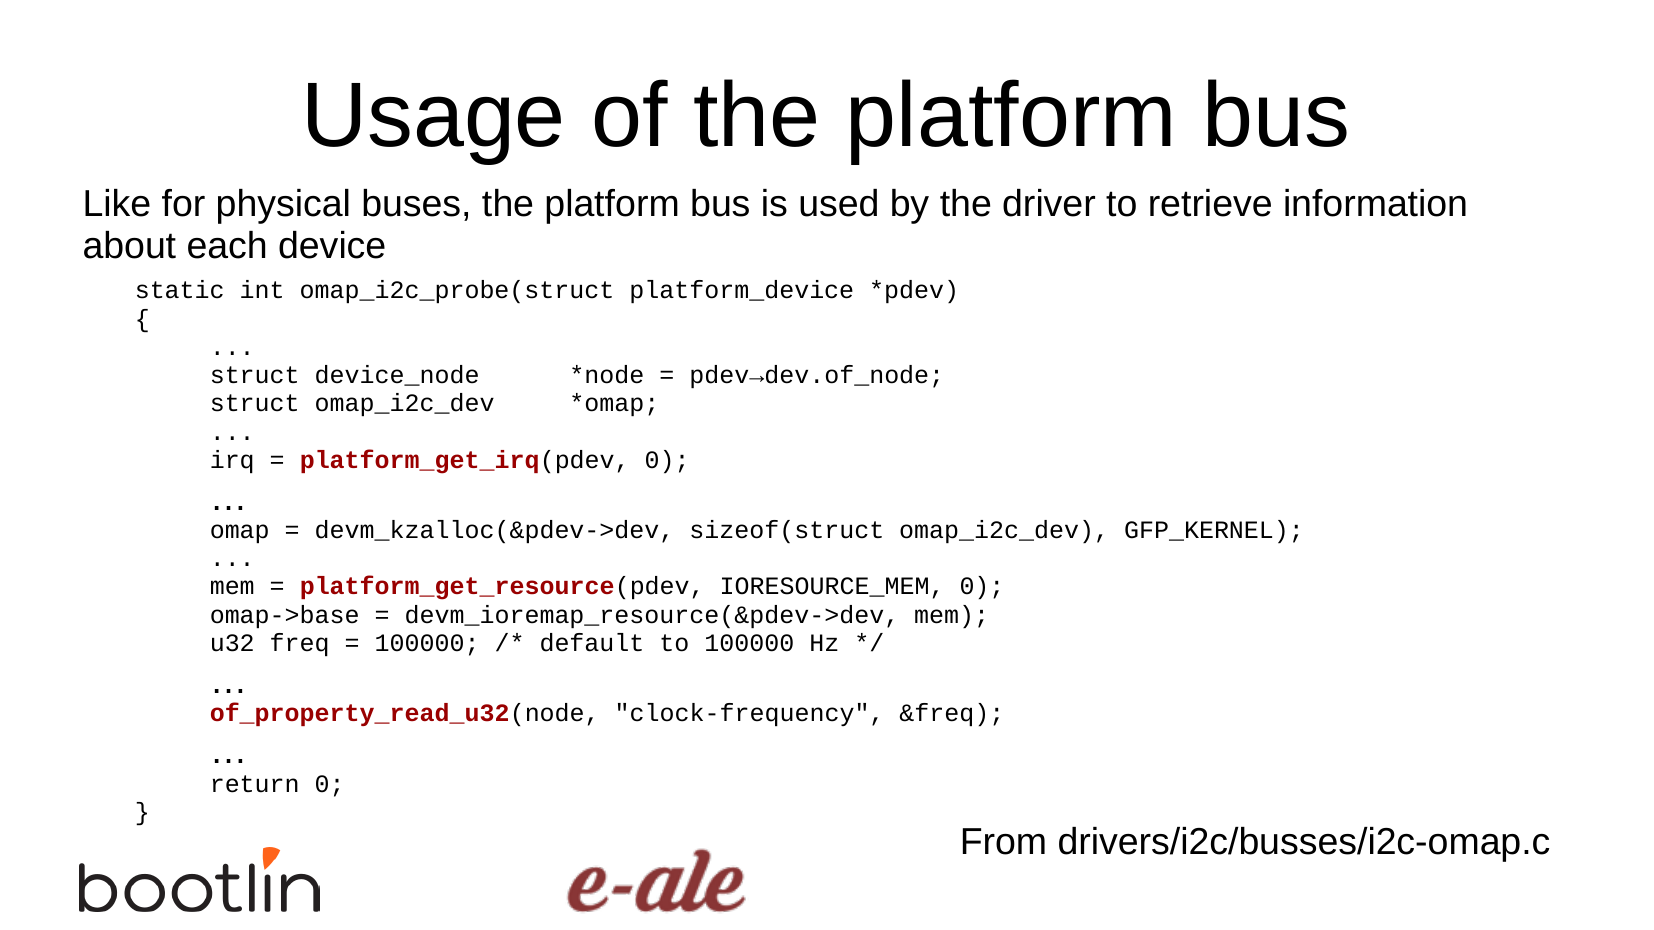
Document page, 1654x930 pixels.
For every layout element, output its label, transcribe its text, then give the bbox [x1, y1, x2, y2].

picture [79, 847, 320, 912]
picture [565, 847, 749, 915]
title Usage of the platform bus [82, 37, 1571, 182]
list Like for physical buses, the platform bus is used by the driver to retrieve information about each device [82, 182, 1571, 722]
text_box From drivers/i2c/busses/i2c-omap.c [945, 813, 1591, 871]
text_box static int omap_i2c_probe(struct platform_device *pdev) { ... struct device_node *node = pdev→dev.of_node; struct omap_i2c_dev *omap; ... irq = platform_get_irq(pdev, 0); … omap = devm_kzalloc(&pdev->dev, sizeof(struct omap_i2c_dev), GFP_KERNEL); ... mem = platform_get_resource(pdev, IORESOURCE_MEM, 0); omap->base = devm_ioremap_resource(&pdev->dev, mem); u32 freq = 100000; /* default to 100000 Hz */ … of_property_read_u32(node, "clock-frequency", &freq); … return 0; } [120, 270, 1320, 836]
